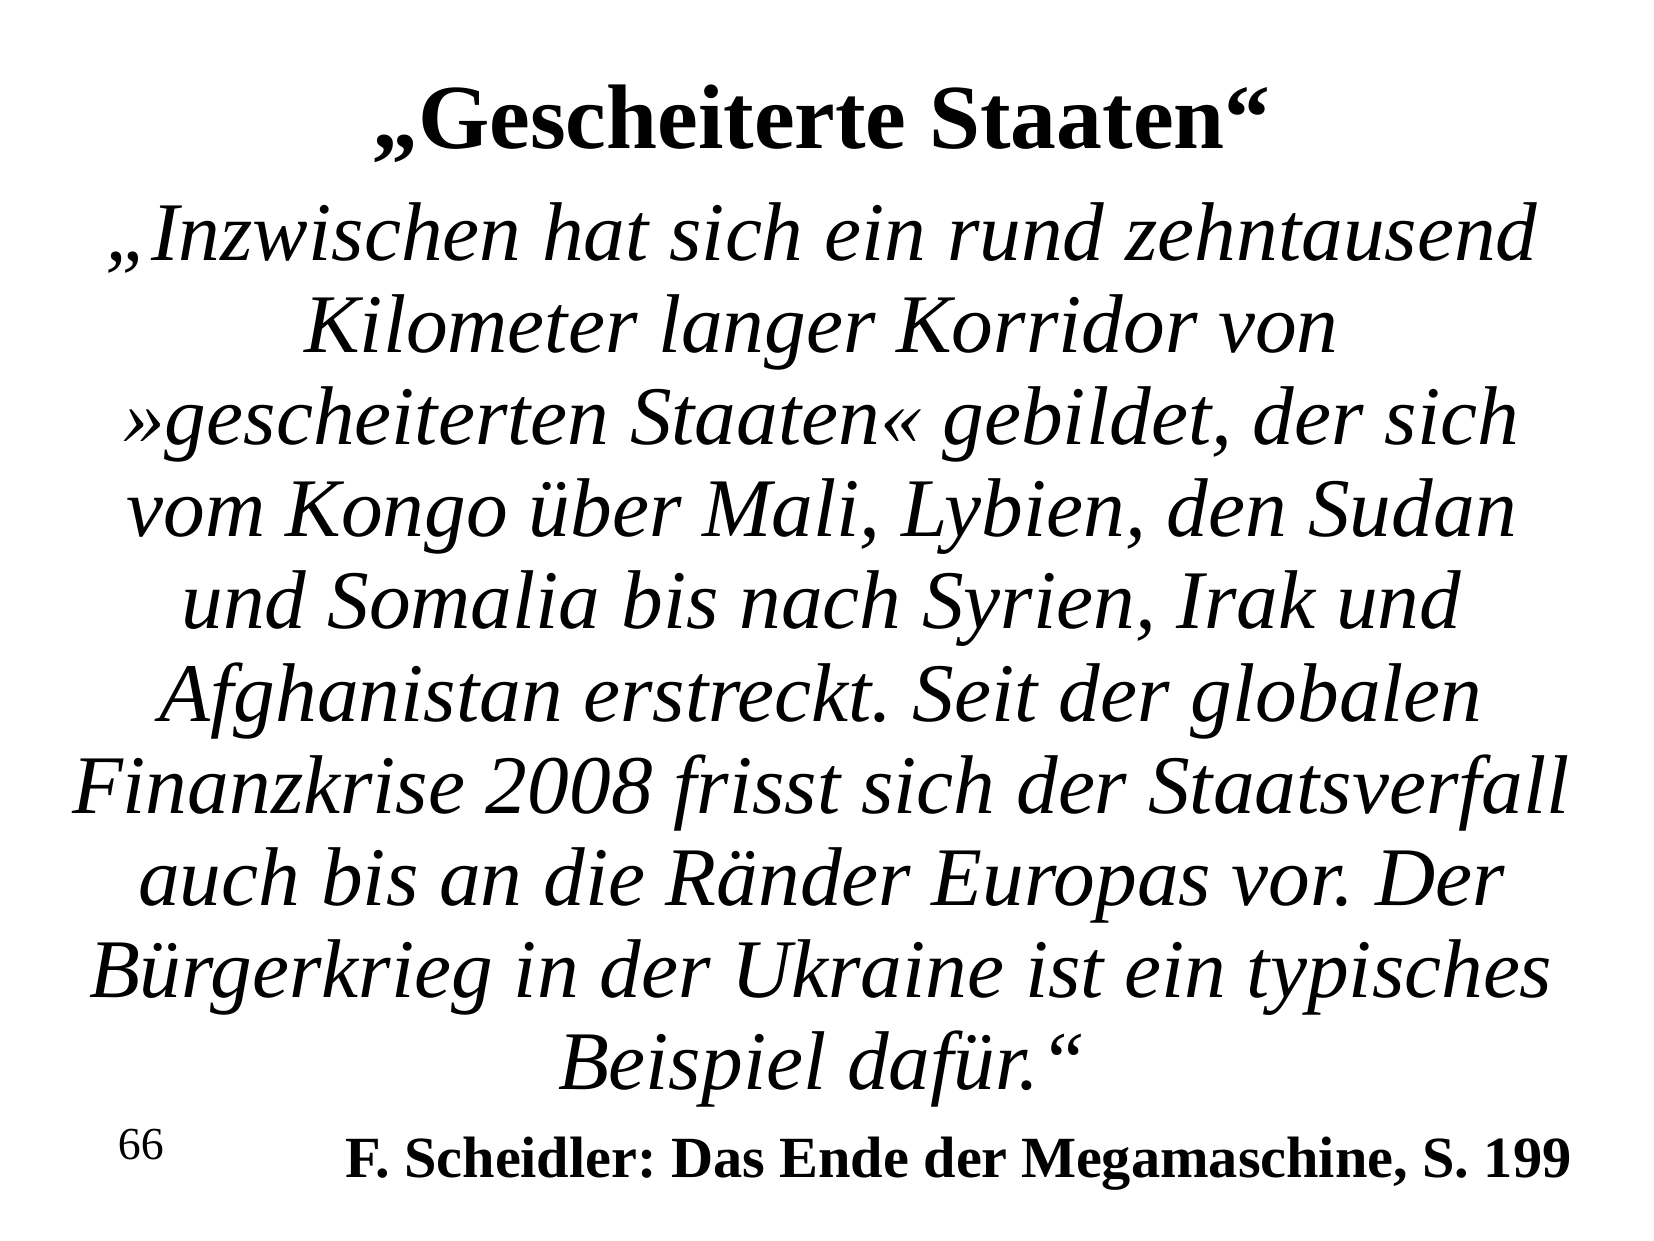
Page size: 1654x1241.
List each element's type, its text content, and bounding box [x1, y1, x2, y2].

text_box „Gescheiterte Staaten“ „Inzwischen hat sich ein rund zehntausend Kilometer langer Korridor von »gescheiterten Staaten« gebildet, der sich vom Kongo über Mali, Lybien, den Sudan und Somalia bis nach Syrien, Irak und Afghanistan erstreckt. Seit der globalen Finanzkrise 2008 frisst sich der Staatsverfall auch bis an die Ränder Europas vor. Der Bürgerkrieg in der Ukraine ist ein typisches Beispiel dafür.“ F. Scheidler: Das Ende der Megamaschine, S. 199 [57, 59, 1593, 1211]
text_box <Foliennummer> [0, 1111, 317, 1219]
